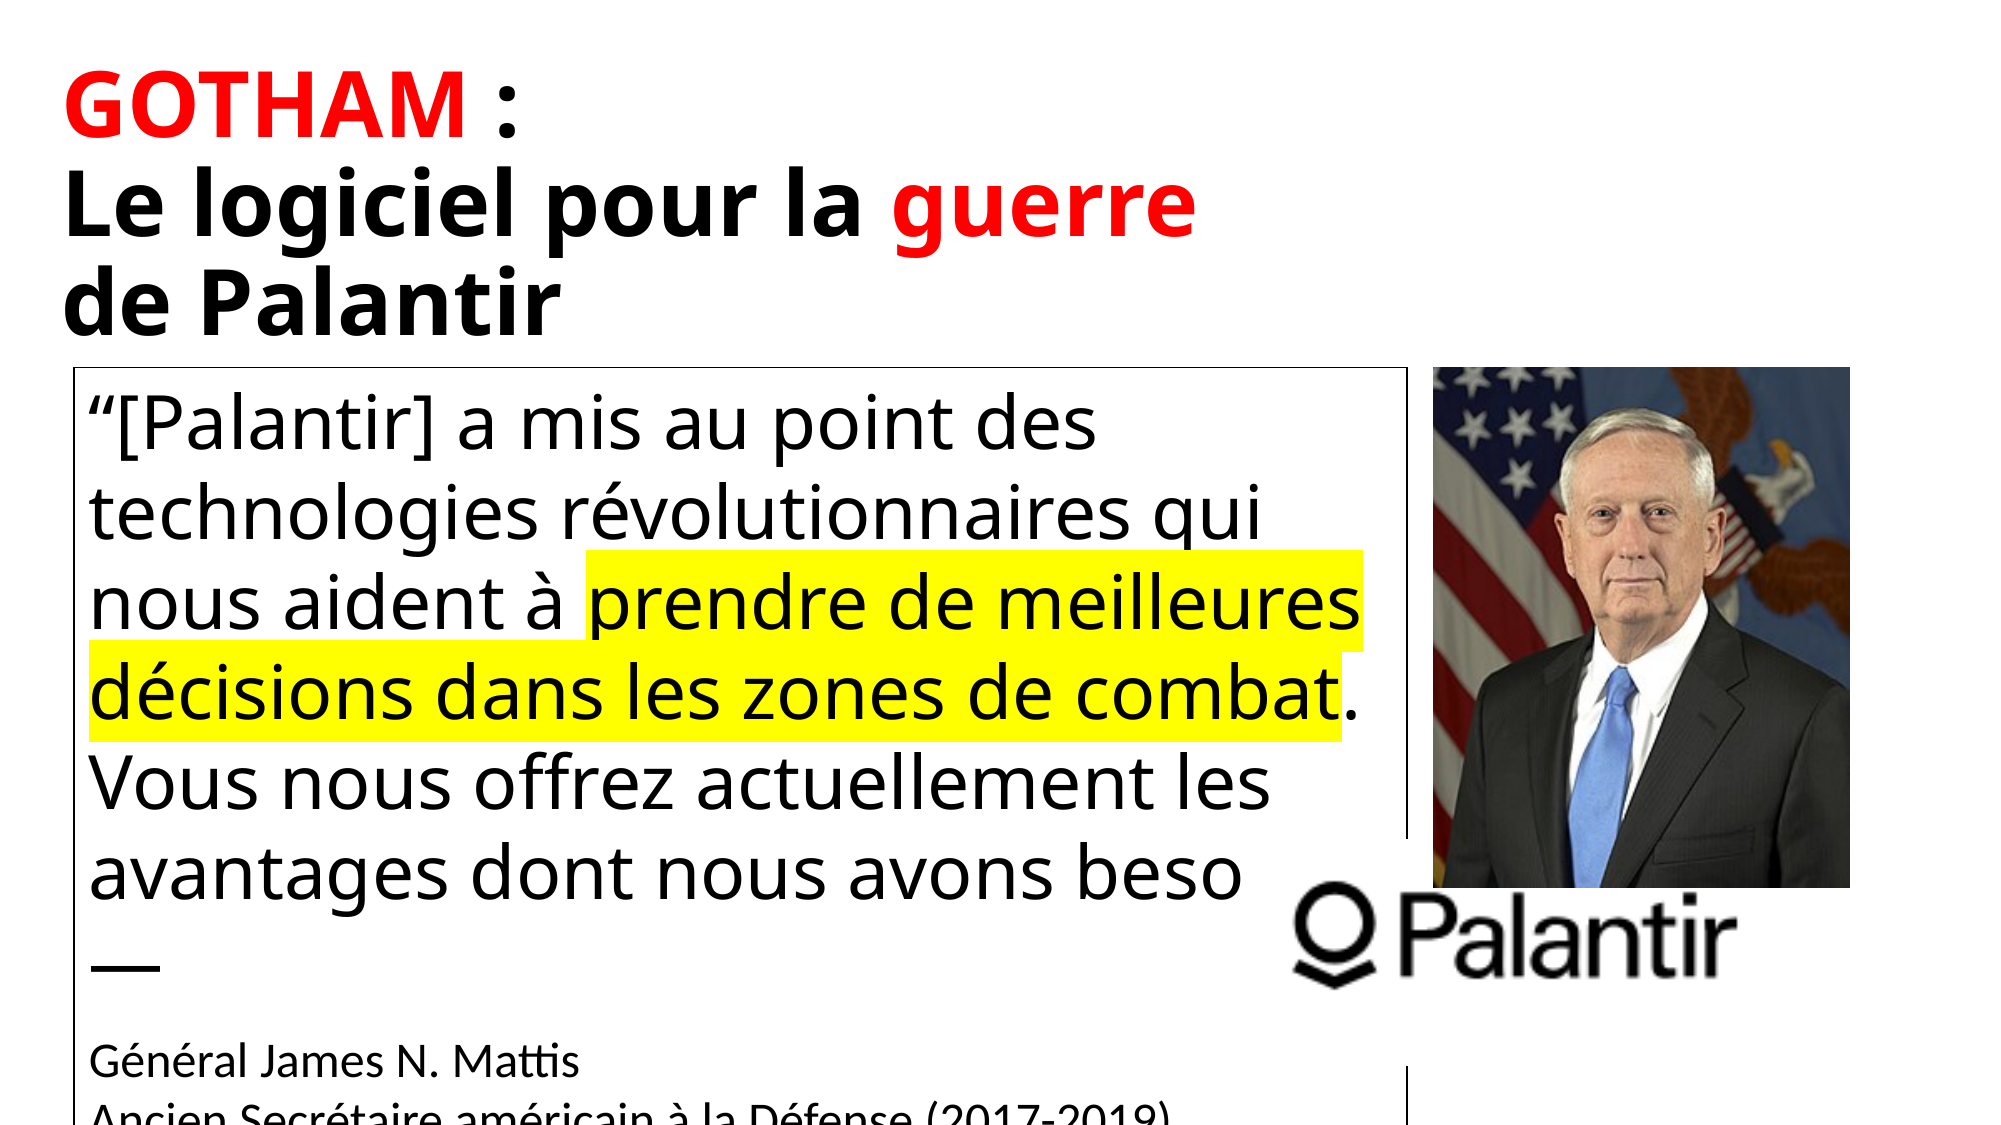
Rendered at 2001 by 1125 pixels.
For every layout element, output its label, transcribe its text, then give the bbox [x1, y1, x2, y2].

text_box GOTHAM : Le logiciel pour la guerre de Palantir [46, 21, 2000, 393]
text_box “[Palantir] a mis au point des technologies révolutionnaires qui nous aident à prendre de meilleures décisions dans les zones de combat. Vous nous offrez actuellement les avantages dont nous avons besoin.” — Général James N. Mattis Ancien Secrétaire américain à la Défense (2017-2019) [73, 367, 1407, 981]
picture [1245, 367, 1850, 1066]
